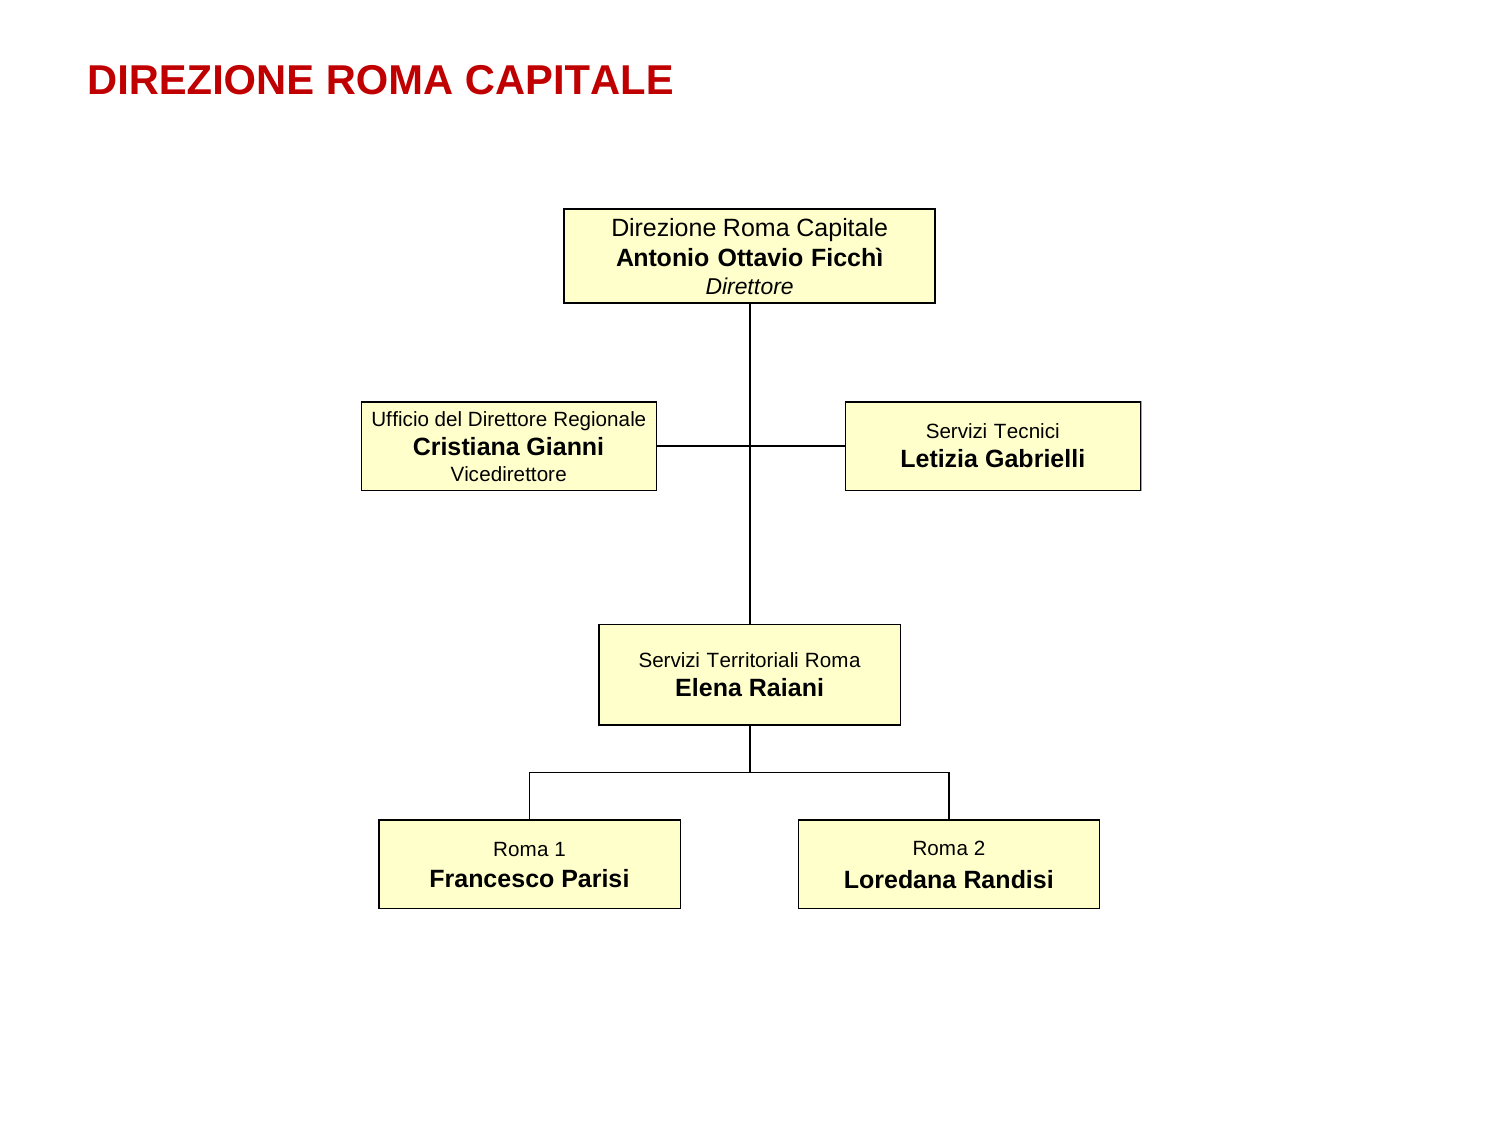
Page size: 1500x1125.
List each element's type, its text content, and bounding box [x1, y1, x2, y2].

title DIREZIONE ROMA CAPITALE [72, 45, 1462, 128]
picture [358, 203, 1142, 910]
